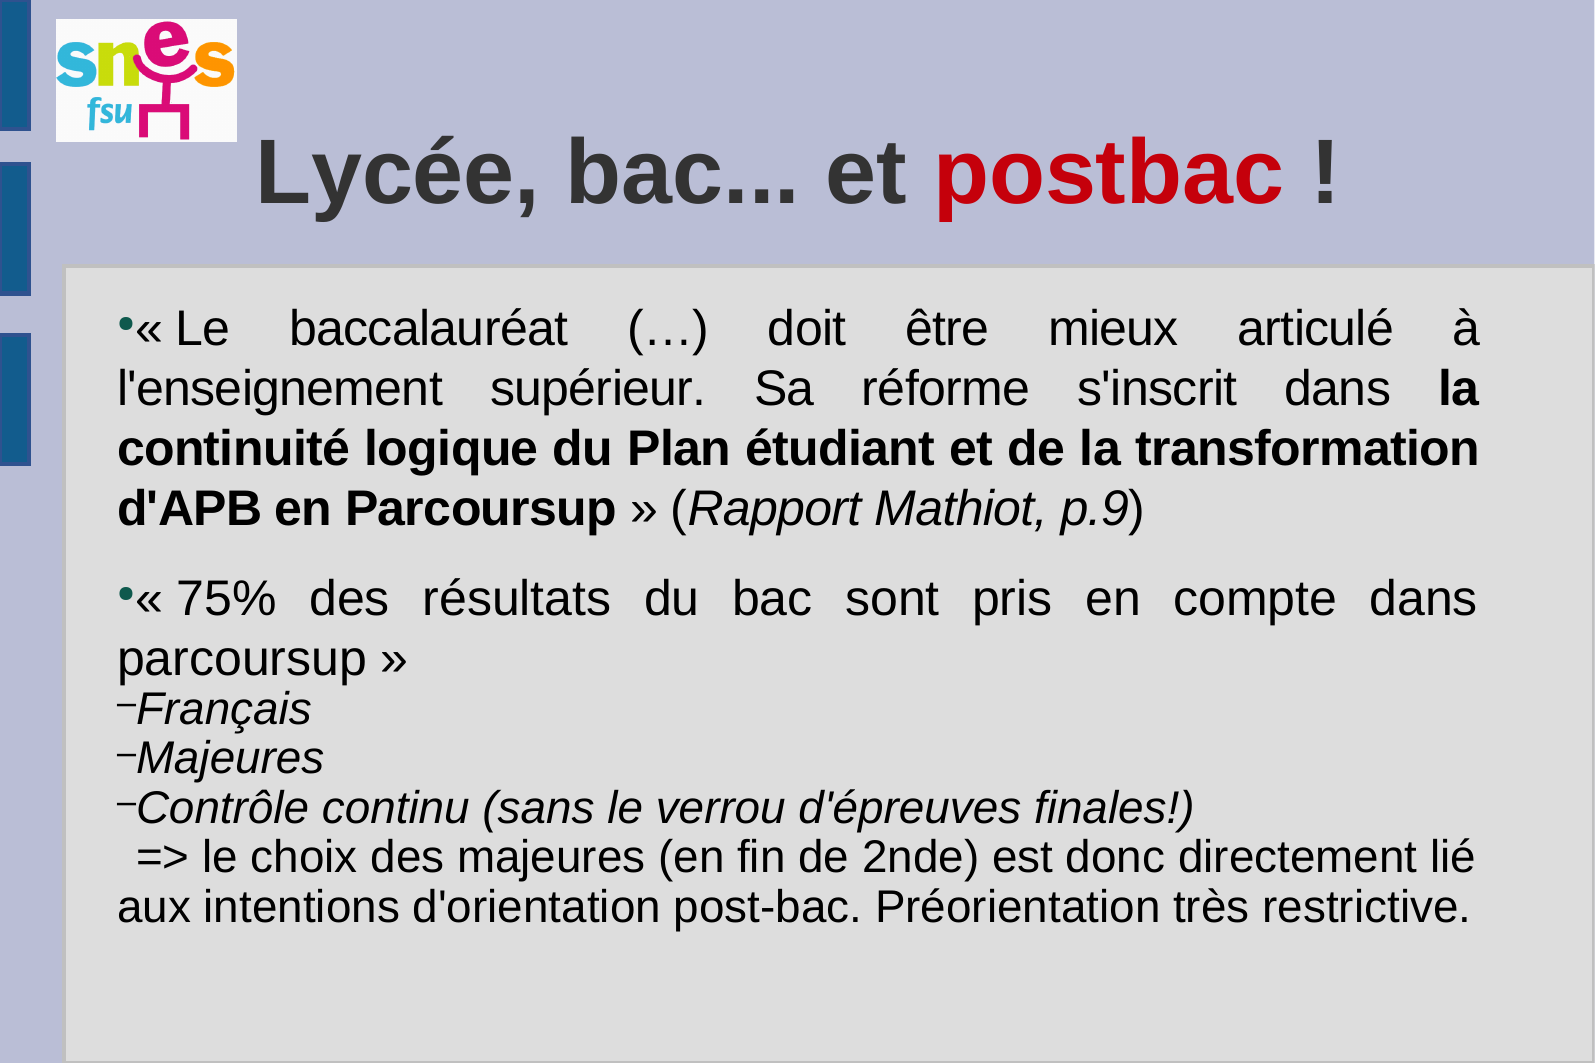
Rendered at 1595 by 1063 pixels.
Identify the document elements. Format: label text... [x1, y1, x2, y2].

picture [56, 19, 237, 142]
title Lycée, bac... et postbac ! [117, 78, 1479, 256]
list « Le baccalauréat (…) doit être mieux articulé à l'enseignement supérieur. Sa réforme s'inscrit dans la continuité logique du Plan étudiant et de la transformation d'APB en Parcoursup » (Rapport Mathiot, p.9) « 75% des résultats du bac sont pris en compte dans parcoursup » Français Majeures Contrôle continu (sans le verrou d'épreuves finales!) => le choix des majeures (en fin de 2nde) est donc directement lié aux intentions d'orientation post-bac. Préorientation très restrictive. [117, 295, 1479, 966]
